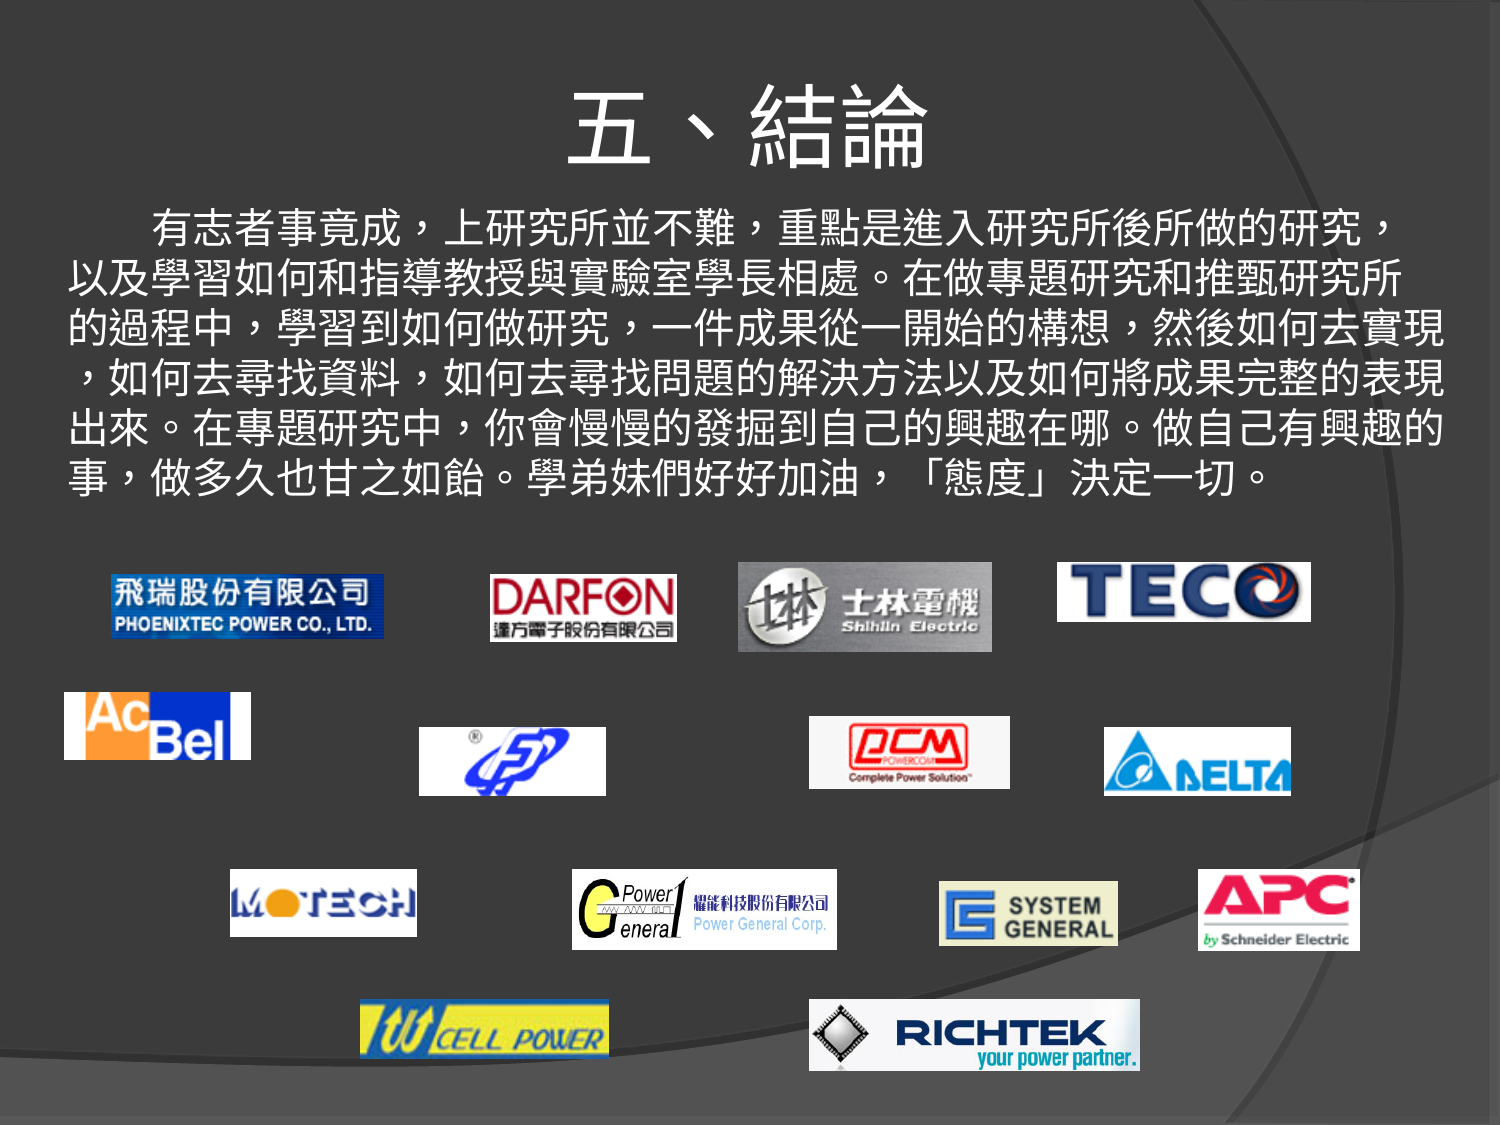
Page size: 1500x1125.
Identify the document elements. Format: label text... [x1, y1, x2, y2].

picture [1198, 869, 1360, 951]
picture [419, 727, 606, 796]
picture [360, 999, 609, 1059]
picture [490, 574, 677, 642]
picture [939, 881, 1118, 946]
text_box 有志者事竟成，上研究所並不難，重點是進入研究所後所做的研究， 以及學習如何和指導教授與實驗室學長相處。在做專題研究和推甄研究所 的過程中，學習到如何做研究，一件成果從一開始的構想，然後如何去實現 ，如何去尋找資料，如何去尋找問題的解決方法以及如何將成果完整的表現 出來。在專題研究中，你會慢慢的發掘到自己的興趣在哪。做自己有興趣的 事，做多久也甘之如飴。學弟妹們好好加油，「態度」決定一切。 [59, 187, 1453, 518]
picture [809, 716, 1010, 789]
picture [738, 562, 992, 652]
picture [111, 574, 384, 639]
picture [809, 999, 1140, 1071]
picture [572, 869, 837, 951]
picture [64, 692, 251, 760]
picture [230, 869, 417, 937]
picture [1104, 727, 1291, 796]
text_box 五、結論 [556, 54, 939, 187]
picture [1057, 562, 1311, 622]
